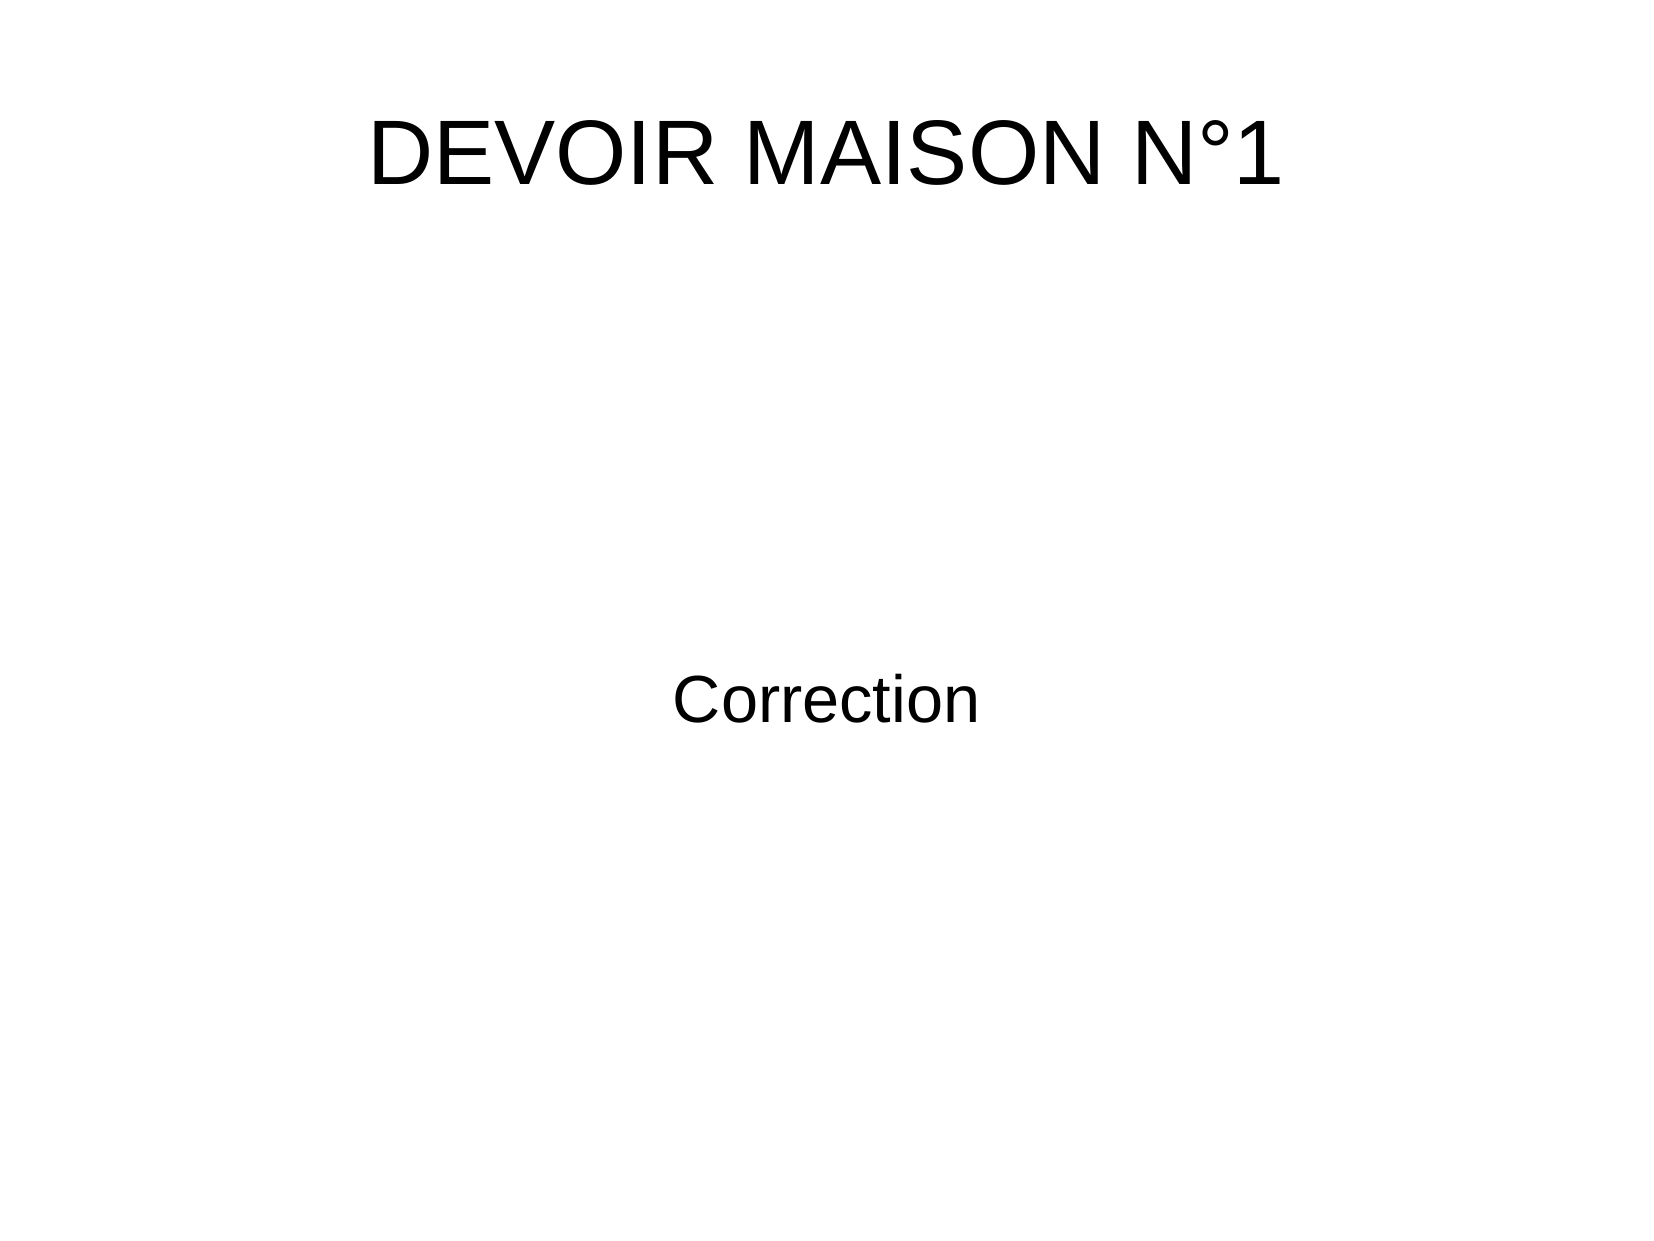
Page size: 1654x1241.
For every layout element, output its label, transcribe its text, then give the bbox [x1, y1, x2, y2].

subtitle Correction [82, 290, 1571, 1109]
title DEVOIR MAISON N°1 [82, 49, 1571, 257]
